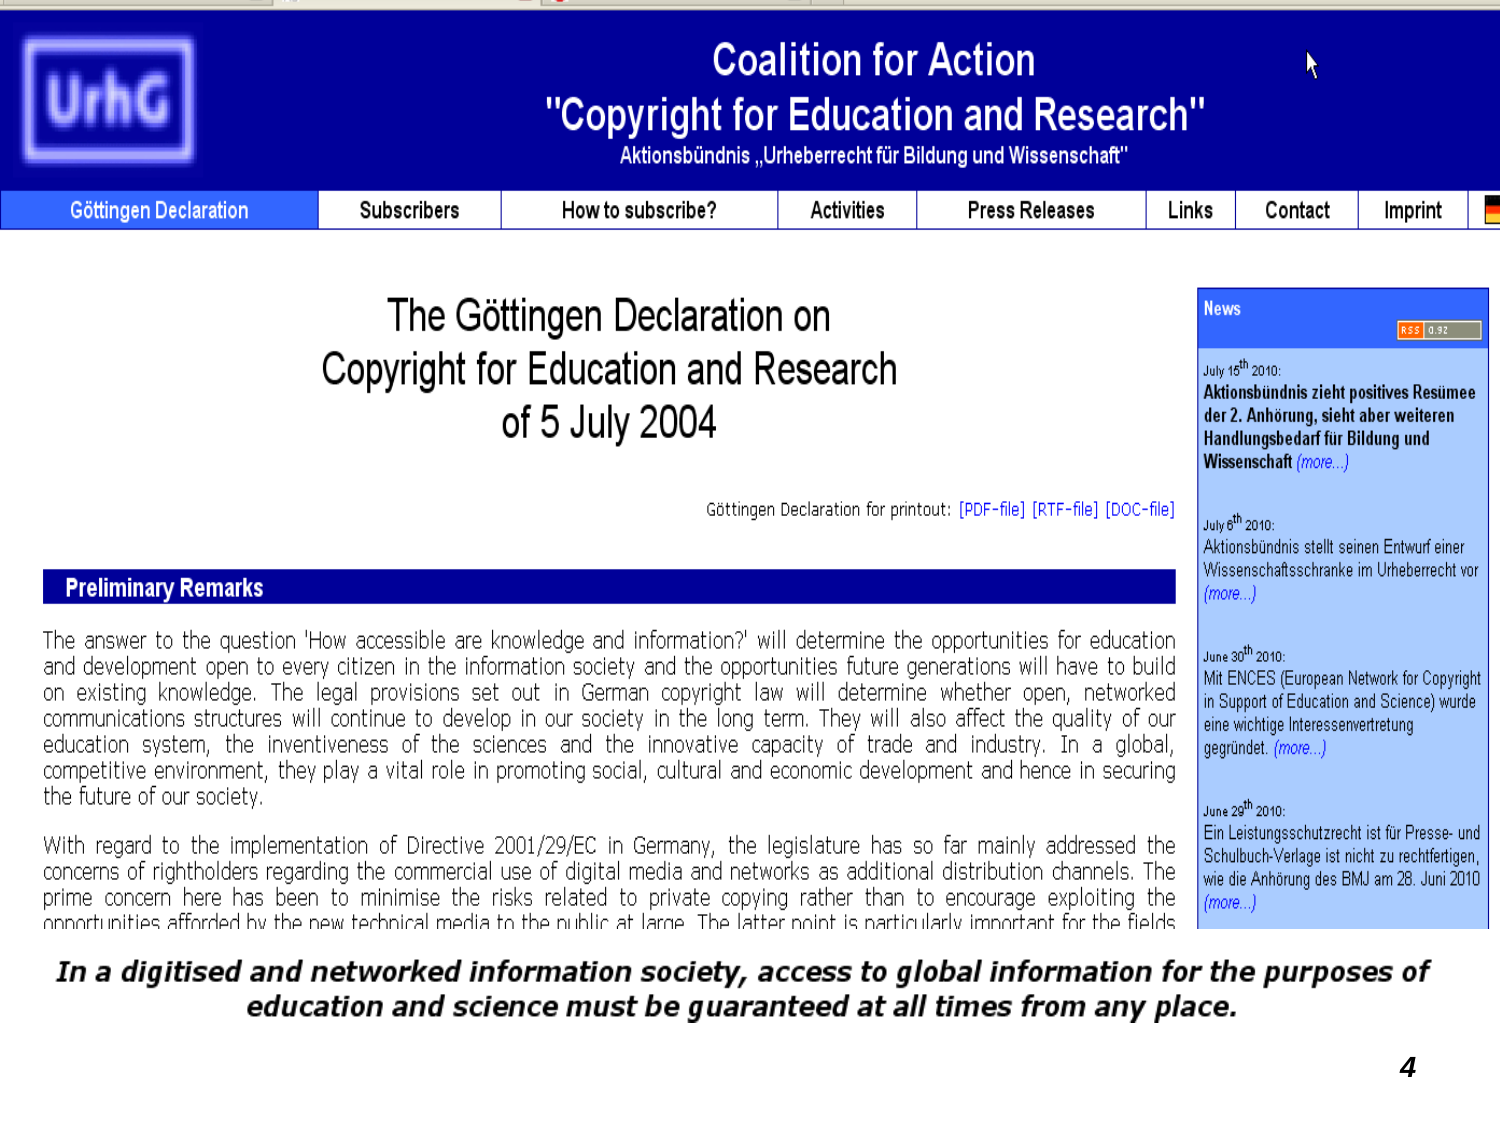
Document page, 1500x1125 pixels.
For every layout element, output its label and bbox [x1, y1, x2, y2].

picture [53, 952, 1436, 1023]
picture [0, 0, 1500, 929]
